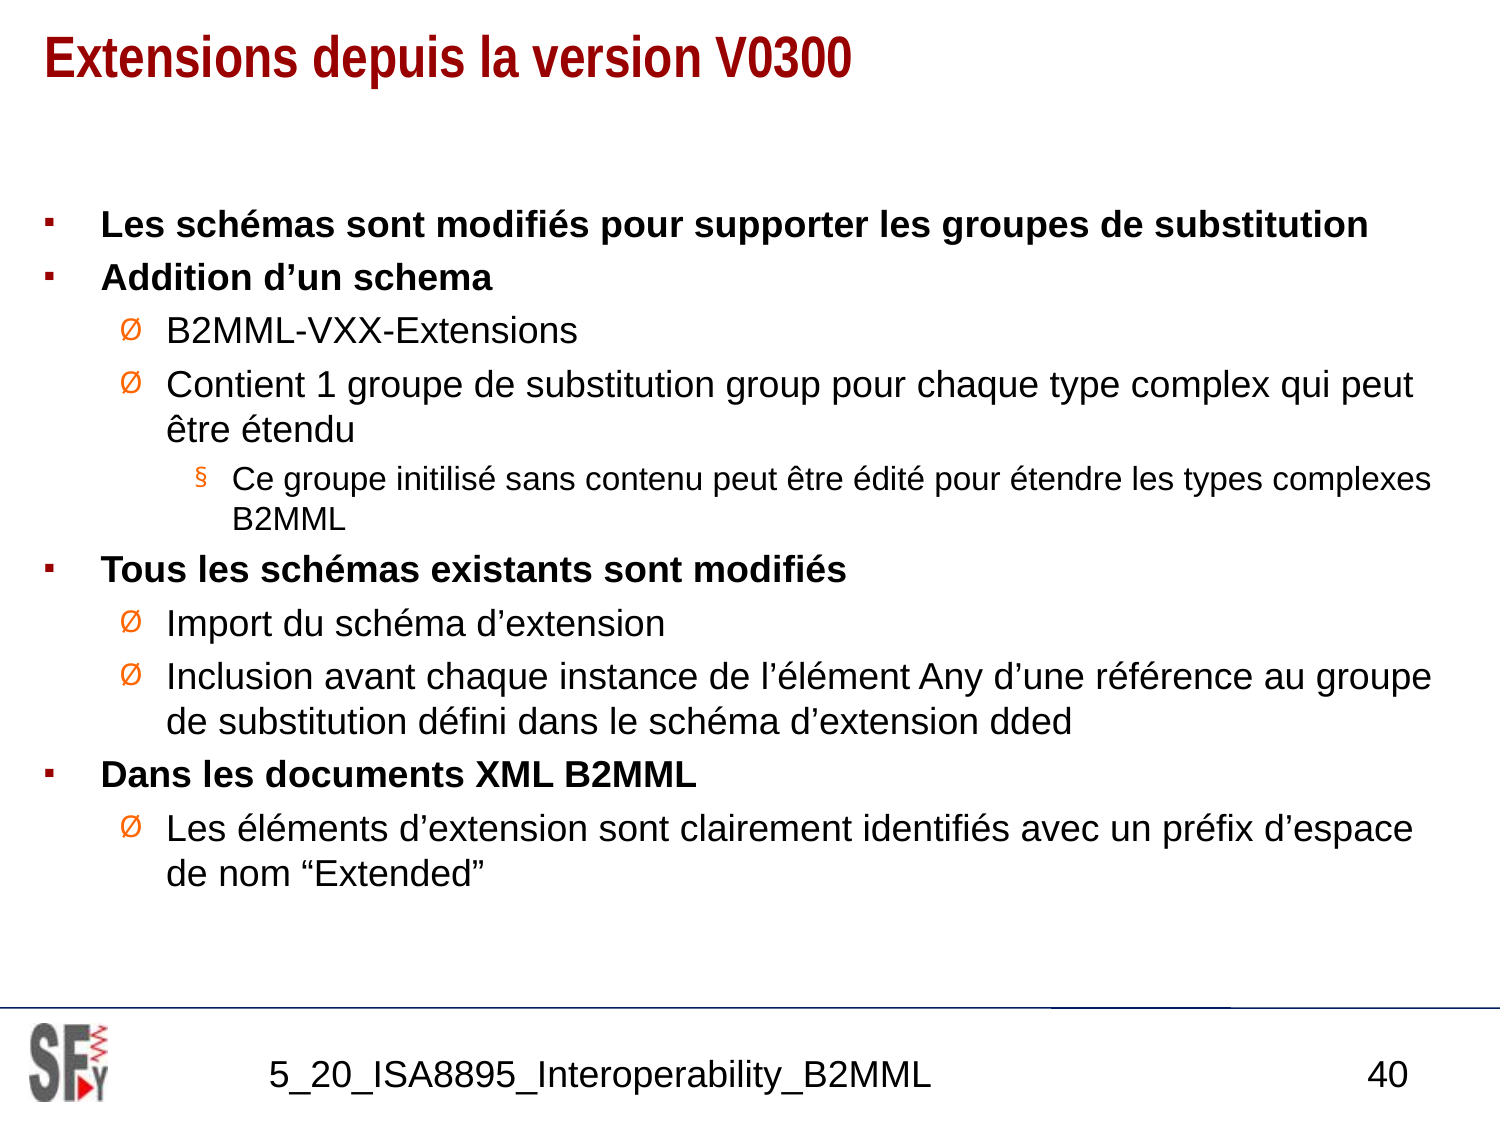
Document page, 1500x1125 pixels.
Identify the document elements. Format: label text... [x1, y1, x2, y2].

picture [29, 1023, 108, 1102]
list Les schémas sont modifiés pour supporter les groupes de substitution Addition d’un schema B2MML-VXX-Extensions Contient 1 groupe de substitution group pour chaque type complex qui peut être étendu Ce groupe initilisé sans contenu peut être édité pour étendre les types complexes B2MML Tous les schémas existants sont modifiés Import du schéma d’extension Inclusion avant chaque instance de l’élément Any d’une référence au groupe de substitution défini dans le schéma d’extension dded Dans les documents XML B2MML Les éléments d’extension sont clairement identifiés avec un préfix d’espace de nom “Extended” [29, 184, 1471, 988]
footer 5_20_ISA8895_Interoperability_B2MML [253, 1034, 1336, 1103]
slide_number <numéro> [1352, 1034, 1490, 1103]
title Extensions depuis la version V0300 [29, 12, 1471, 138]
